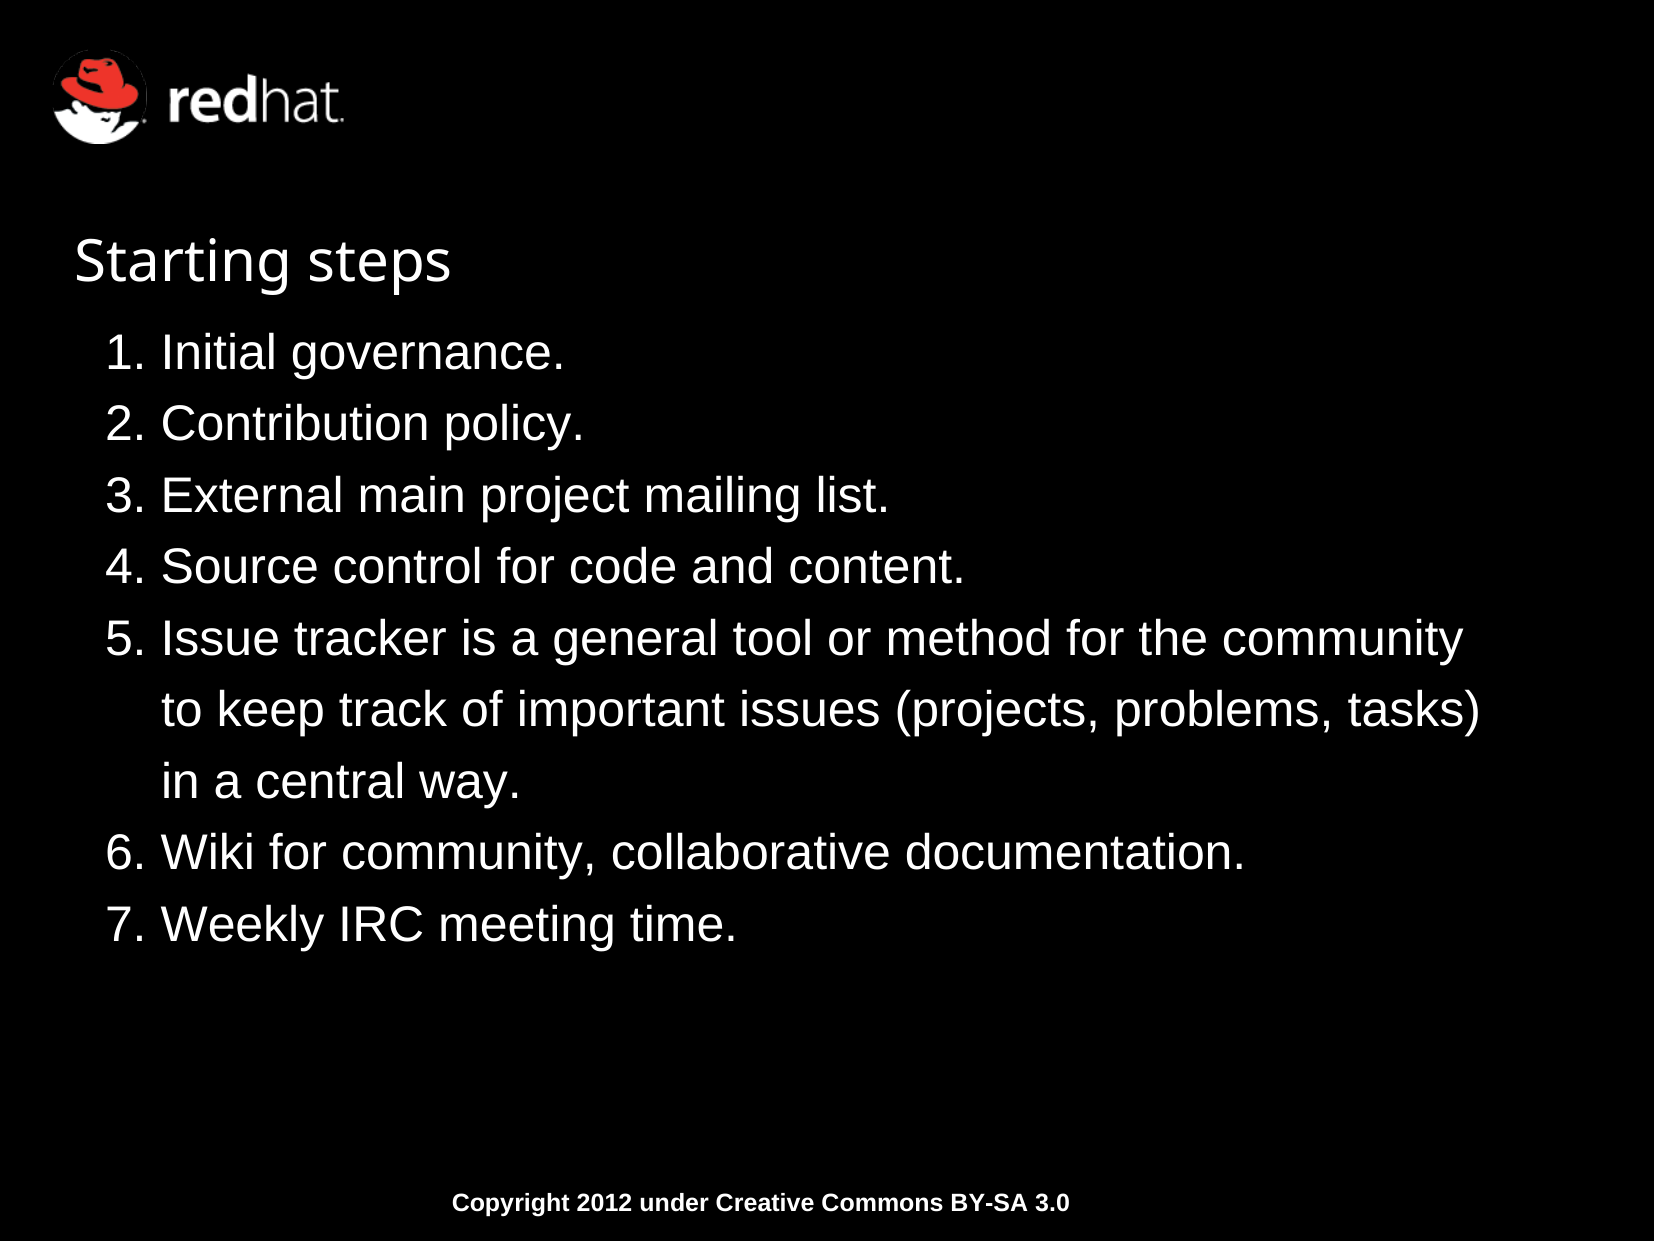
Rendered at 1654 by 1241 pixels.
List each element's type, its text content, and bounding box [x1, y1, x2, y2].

picture [52, 49, 345, 144]
title Starting steps [74, 199, 1506, 318]
list 1. Initial governance. 2. Contribution policy. 3. External main project mailing list. 4. Source control for code and content. 5. Issue tracker is a general tool or method for the community to keep track of important issues (projects, problems, tasks) in a central way. 6. Wiki for community, collaborative documentation. 7. Weekly IRC meeting time. [77, 324, 1500, 1186]
